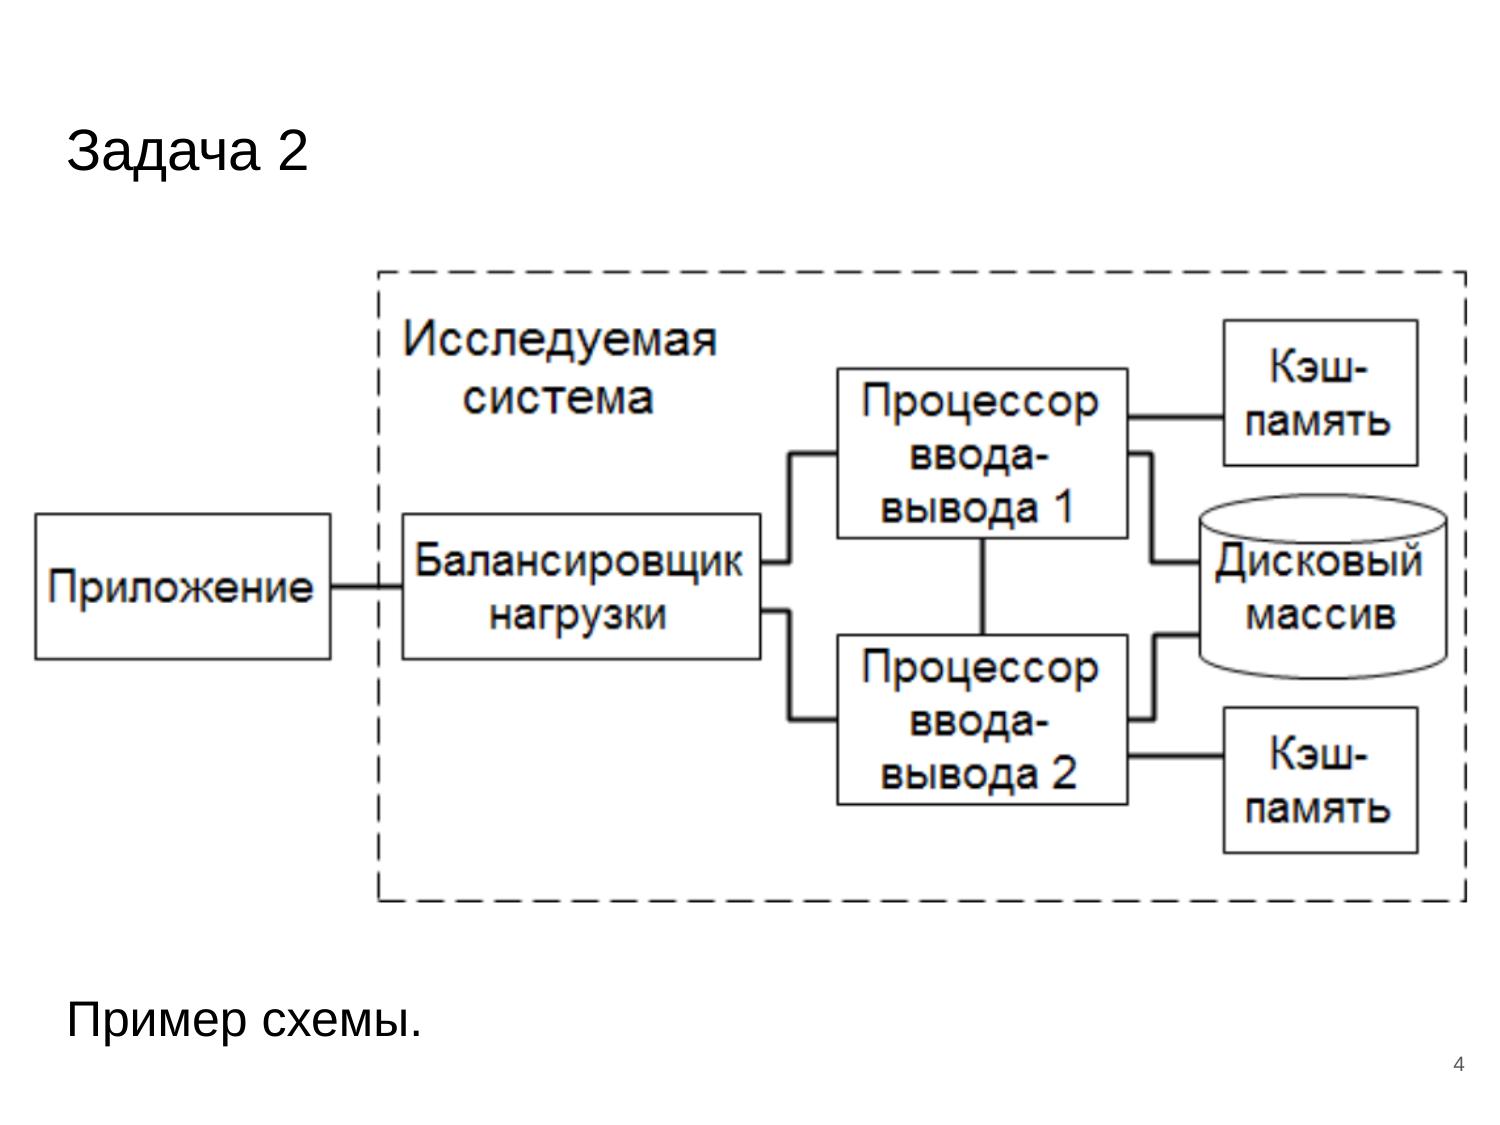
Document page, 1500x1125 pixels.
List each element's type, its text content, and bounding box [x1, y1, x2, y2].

picture [0, 222, 1500, 963]
title Задача 2 [51, 97, 1449, 222]
slide_number <number> [1389, 1019, 1480, 1106]
list Пример схемы. [51, 963, 1449, 1040]
